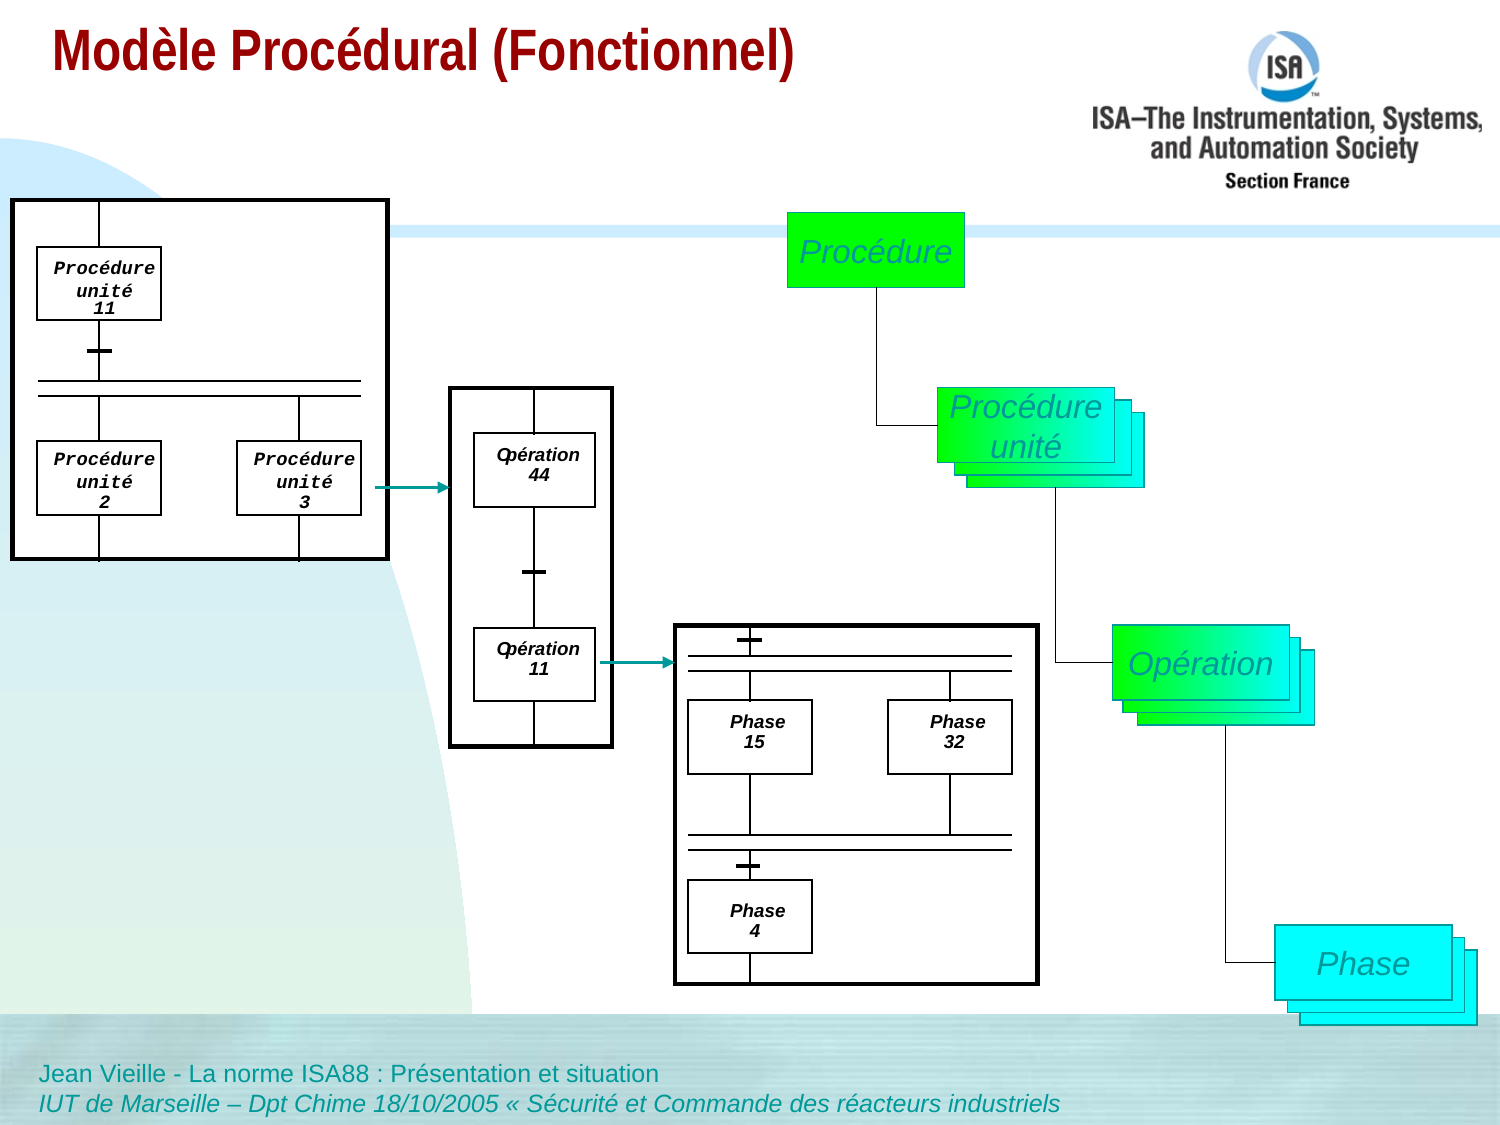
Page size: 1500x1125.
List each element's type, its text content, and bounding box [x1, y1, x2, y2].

text_box 2 [82, 501, 128, 521]
text_box [449, 387, 613, 747]
text_box Procédure unité [37, 438, 172, 501]
text_box [1115, 400, 1145, 488]
text_box Phase [913, 701, 1003, 764]
text_box 11 [76, 287, 133, 327]
text_box pération [489, 434, 597, 474]
text_box O [479, 434, 489, 474]
text_box Phase [713, 890, 803, 953]
text_box [1122, 637, 1315, 726]
text_box O [479, 628, 489, 668]
text_box Procédure unité [237, 438, 372, 501]
picture [0, 1014, 1500, 1125]
text_box 4 [733, 910, 778, 950]
text_box [675, 625, 1038, 984]
text_box Phase [1275, 924, 1453, 1000]
text_box pération [489, 628, 597, 668]
text_box Opération [1112, 624, 1290, 700]
text_box [12, 200, 388, 559]
text_box 11 [512, 648, 567, 688]
text_box Procédure [787, 212, 965, 288]
text_box [100, 397, 298, 559]
text_box [954, 463, 1096, 488]
picture [1092, 31, 1483, 194]
text_box 15 [727, 721, 782, 761]
text_box 3 [282, 501, 328, 521]
text_box 44 [512, 454, 567, 494]
text_box Phase [713, 701, 803, 764]
text_box Procédure unité [937, 387, 1115, 463]
text_box [1287, 937, 1478, 1026]
text_box Procédure unité [37, 247, 172, 310]
title Modèle Procédural (Fonctionnel) [37, 12, 1088, 201]
text_box 32 [927, 721, 982, 761]
